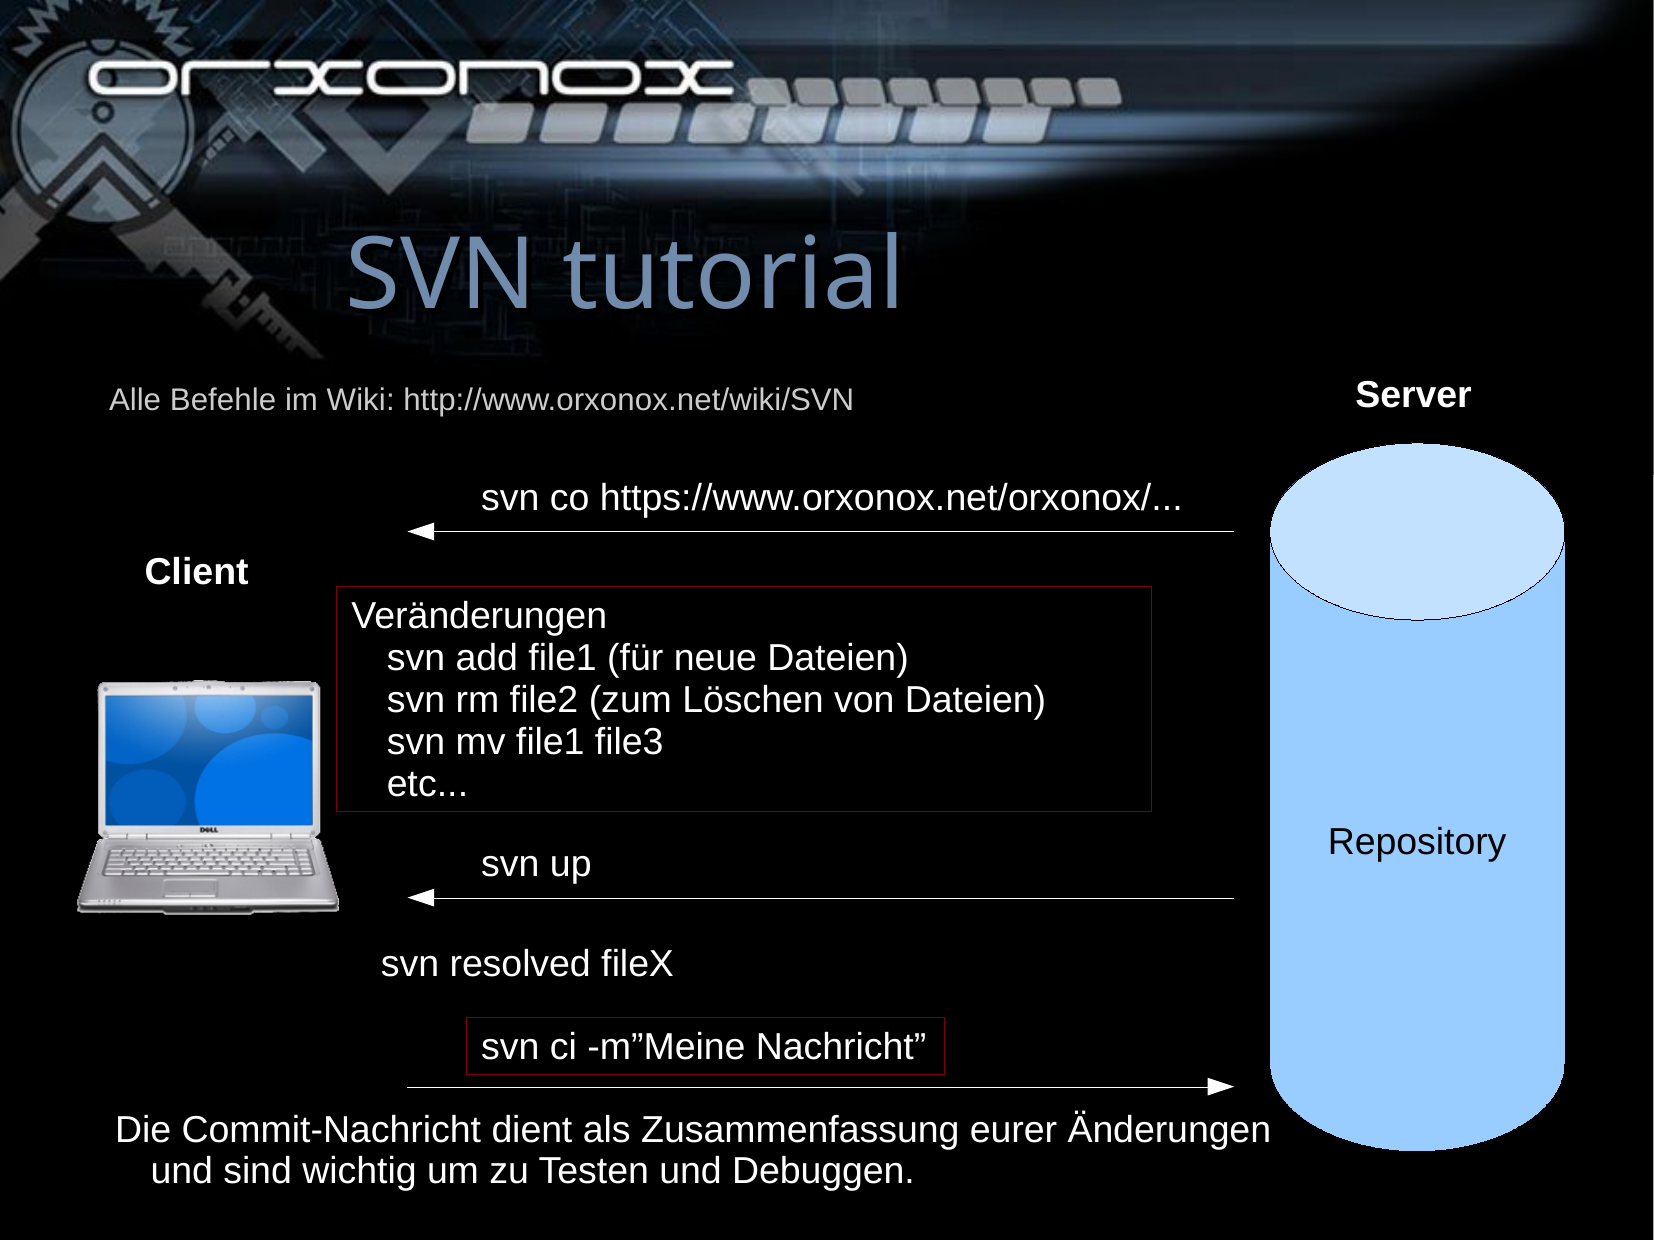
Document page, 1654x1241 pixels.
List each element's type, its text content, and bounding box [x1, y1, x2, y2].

text_box svn co https://www.orxonox.net/orxonox/... [466, 468, 1270, 526]
picture [41, 596, 367, 922]
text_box Server [1340, 366, 1518, 423]
text_box Client [129, 543, 308, 596]
text_box svn up [466, 834, 1270, 892]
text_box Die Commit-Nachricht dient als Zusammenfassung eurer Änderungen und sind wichtig um zu Testen und Debuggen. [64, 1100, 1300, 1200]
text_box Repository [1269, 532, 1566, 1152]
text_box svn resolved fileX [330, 935, 1134, 993]
text_box Veränderungen svn add file1 (für neue Dateien) svn rm file2 (zum Löschen von Dateien) svn mv file1 file3 etc... [336, 586, 1152, 812]
text_box Alle Befehle im Wiki: http://www.orxonox.net/wiki/SVN [94, 374, 1034, 424]
text_box svn ci -m”Meine Nachricht” [466, 1017, 945, 1075]
picture [0, 0, 1654, 475]
